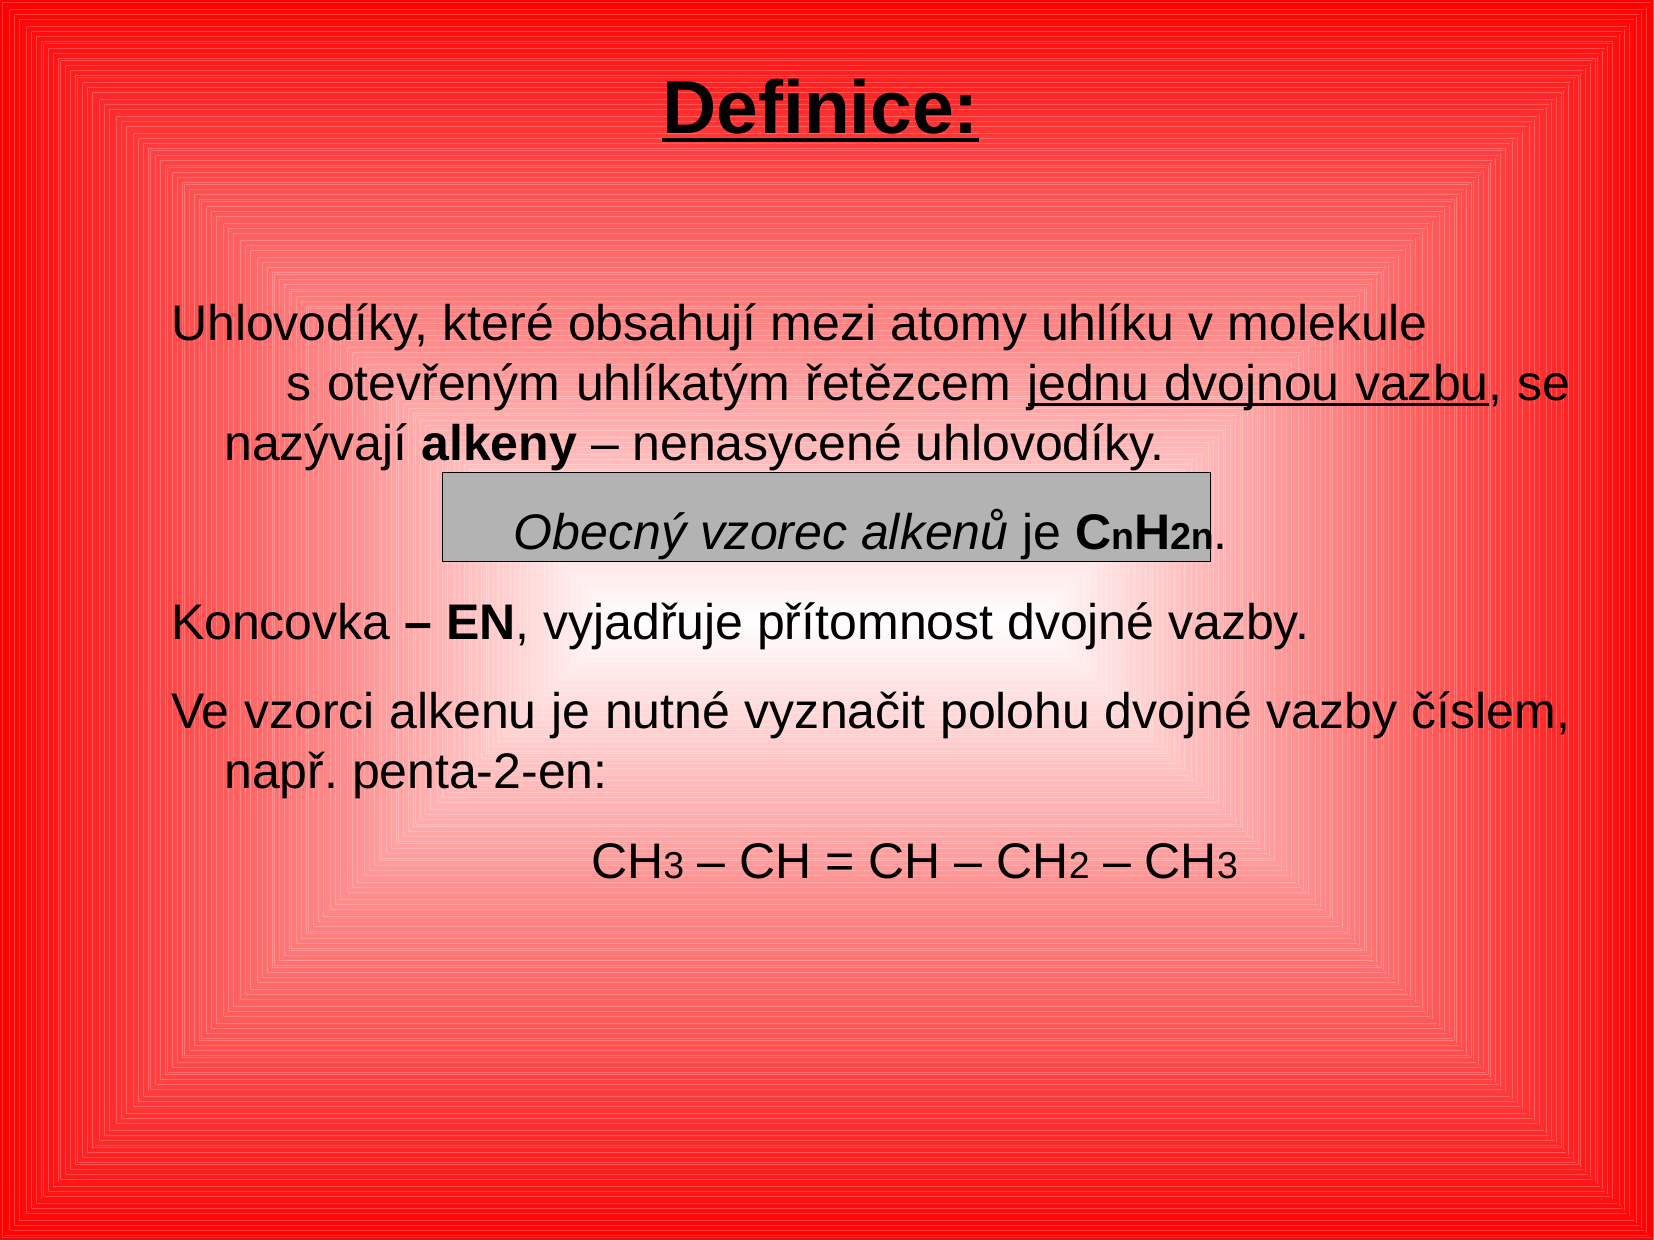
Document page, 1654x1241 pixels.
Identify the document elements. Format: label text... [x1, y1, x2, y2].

list Uhlovodíky, které obsahují mezi atomy uhlíku v molekule s otevřeným uhlíkatým řetězcem jednu dvojnou vazbu, se nazývají alkeny – nenasycené uhlovodíky. Obecný vzorec alkenů je CnH2n. Koncovka – EN, vyjadřuje přítomnost dvojné vazby. Ve vzorci alkenu je nutné vyznačit polohu dvojné vazby číslem, např. penta-2-en: CH3 – CH = CH – CH2 – CH3 [82, 290, 1571, 1109]
title Definice: [76, 0, 1565, 208]
